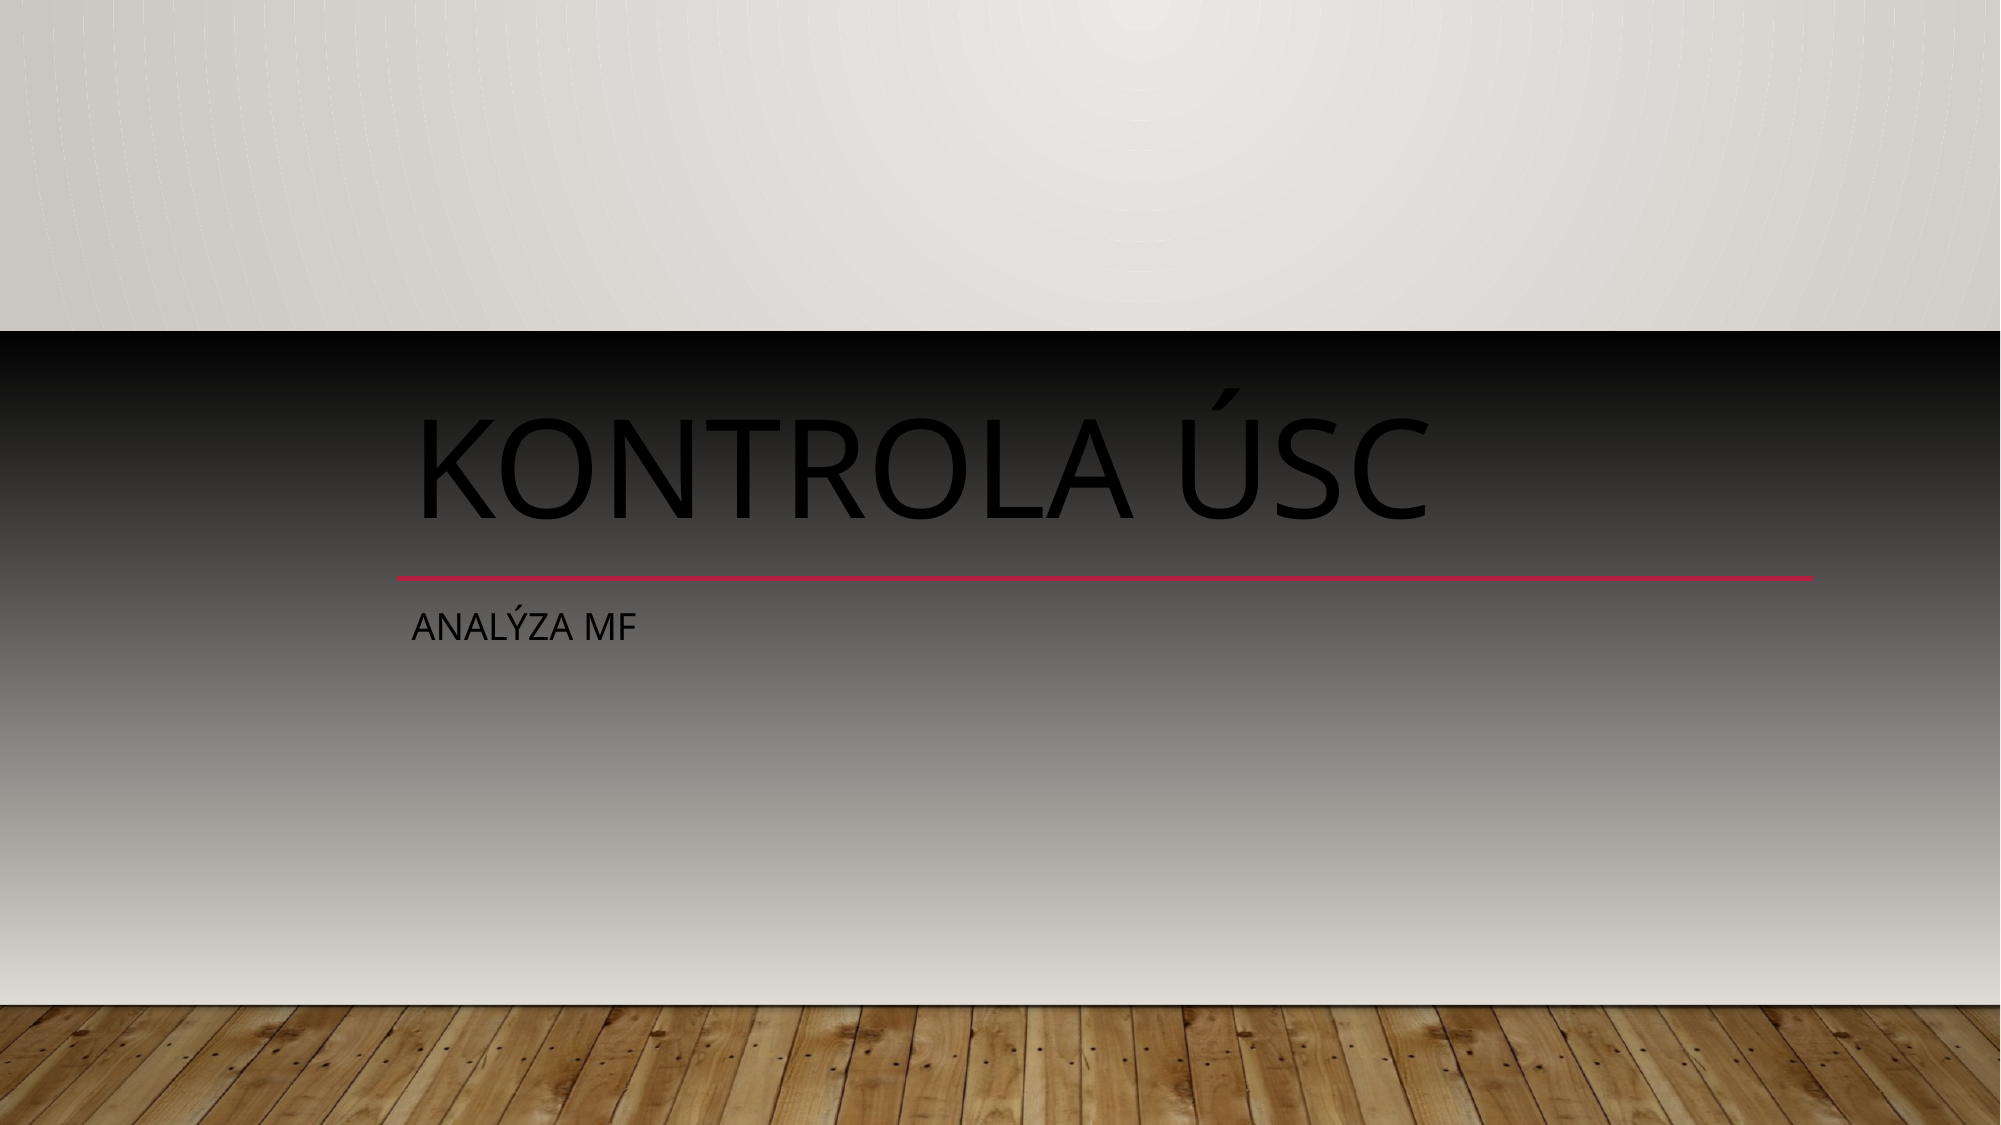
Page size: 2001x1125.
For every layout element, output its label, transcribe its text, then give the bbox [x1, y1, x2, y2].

subtitle Analýza MF [396, 579, 1814, 740]
title Kontrola ÚSC [396, 131, 1814, 549]
